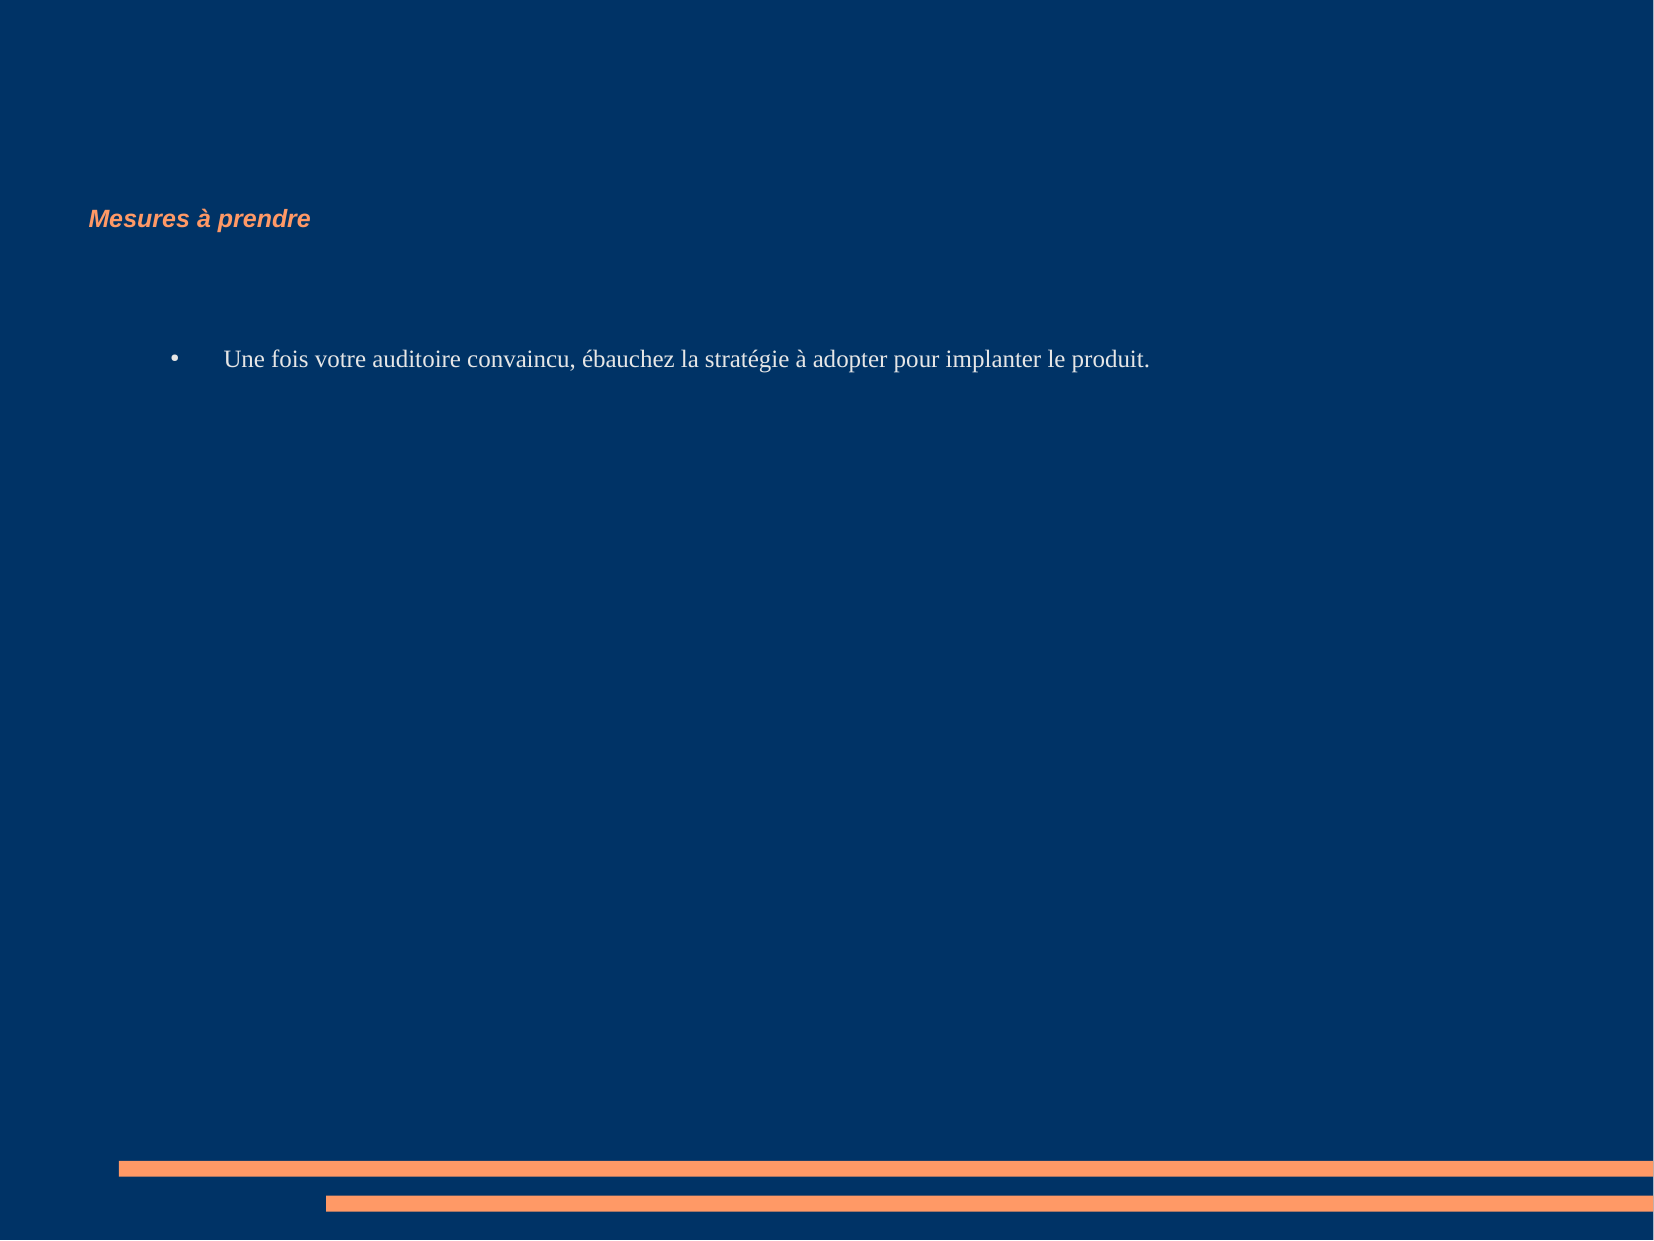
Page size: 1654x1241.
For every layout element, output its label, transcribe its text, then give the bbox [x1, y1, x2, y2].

list Une fois votre auditoire convaincu, ébauchez la stratégie à adopter pour implanter le produit. [152, 344, 1534, 1127]
title Mesures à prendre [88, 114, 1534, 322]
